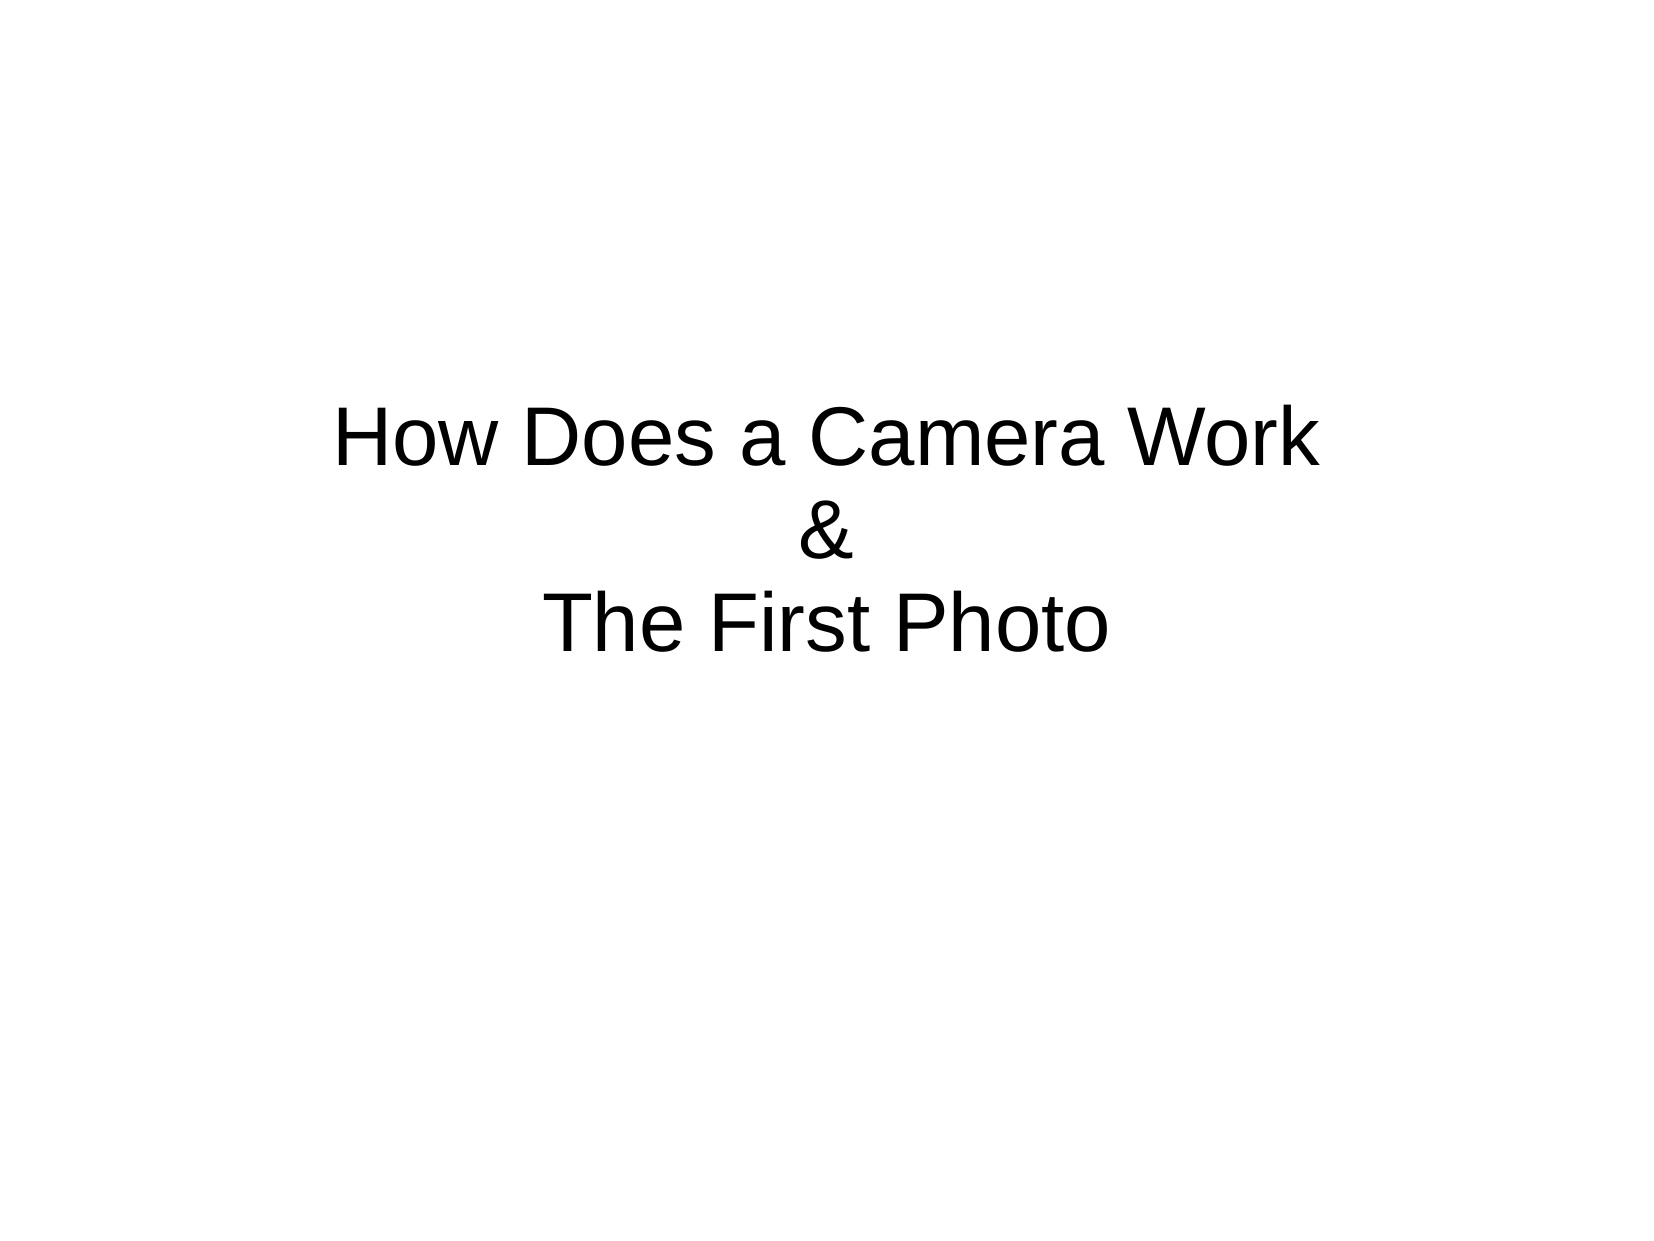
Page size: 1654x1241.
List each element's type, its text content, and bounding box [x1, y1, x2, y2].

subtitle How Does a Camera Work & The First Photo [82, 49, 1571, 1010]
